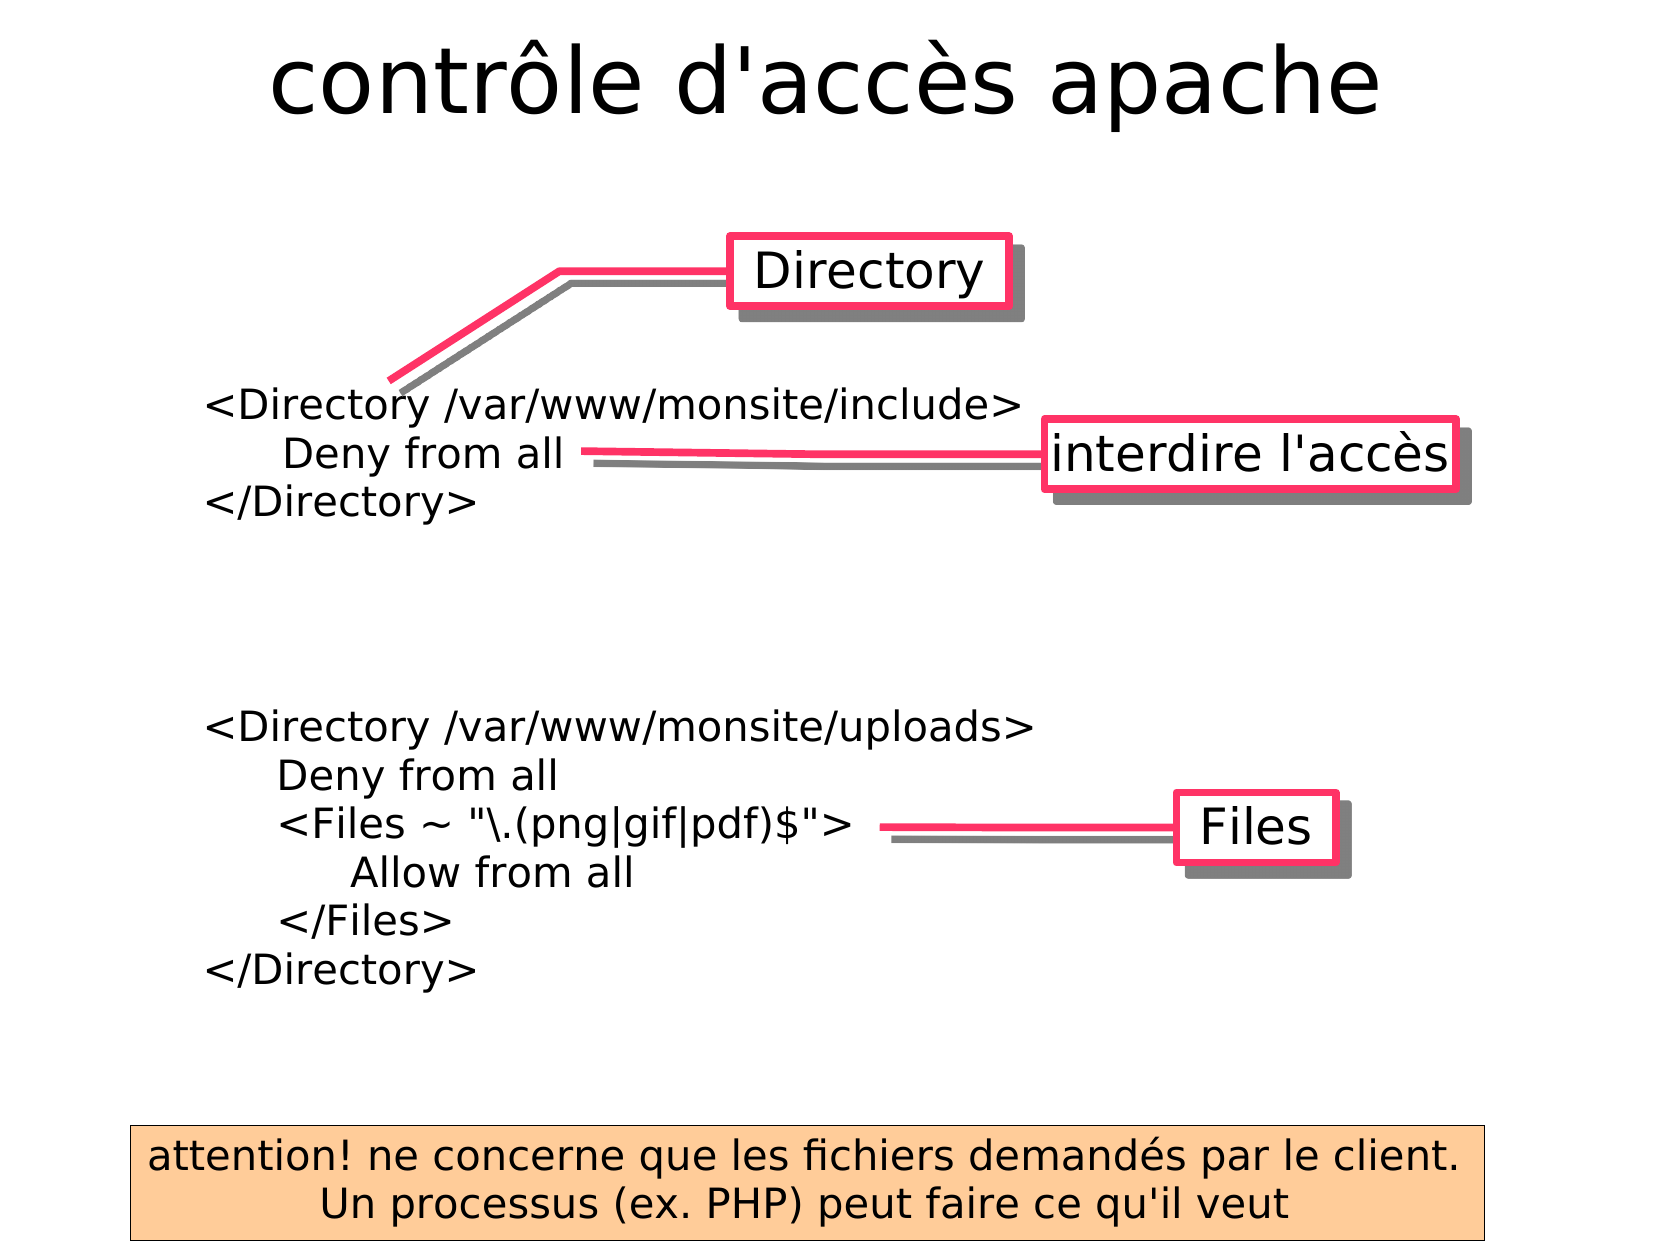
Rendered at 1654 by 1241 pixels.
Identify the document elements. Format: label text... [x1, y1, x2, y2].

text_box <Directory /var/www/monsite/include> Deny from all </Directory> [202, 380, 1025, 527]
text_box attention! ne concerne que les fichiers demandés par le client. Un processus (ex. PHP) peut faire ce qu'il veut [147, 1131, 1462, 1229]
title contrôle d'accès apache [0, 17, 1654, 143]
text_box Directory [730, 236, 1010, 307]
text_box <Directory /var/www/monsite/uploads> Deny from all <Files ~ "\.(png|gif|pdf)$"> Allow from all </Files> </Directory> [202, 702, 1038, 994]
text_box Files [1176, 792, 1336, 863]
text_box [130, 1125, 1485, 1241]
text_box interdire l'accès [1044, 419, 1457, 490]
